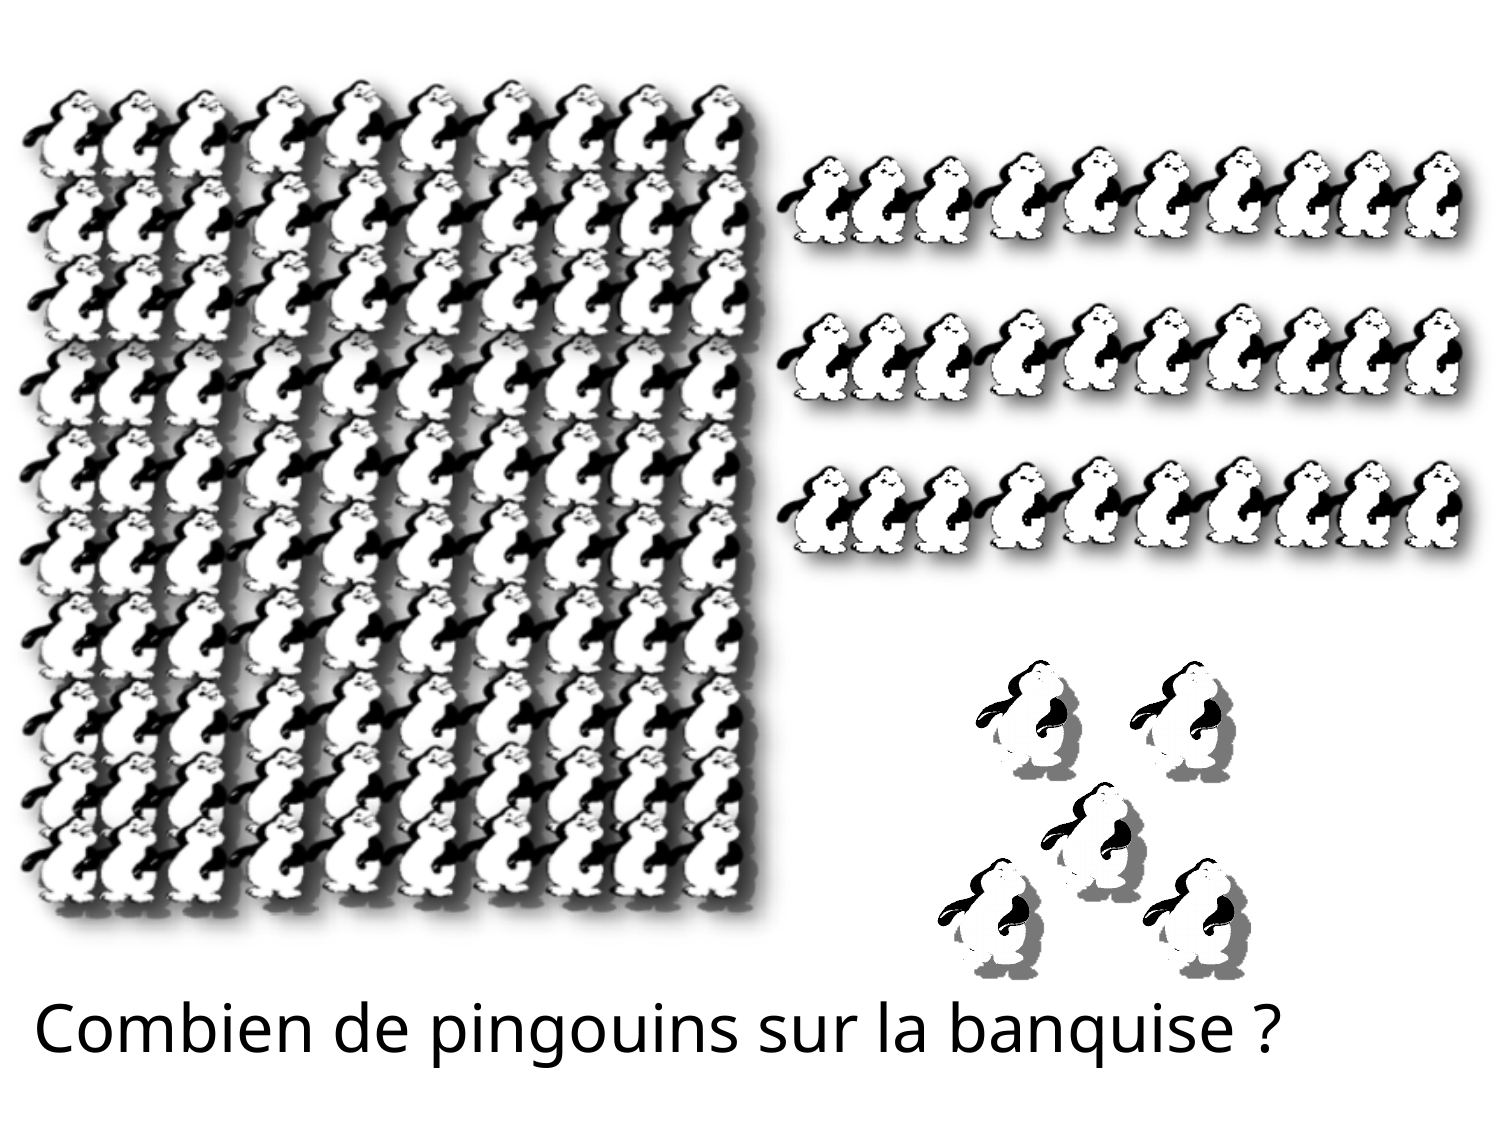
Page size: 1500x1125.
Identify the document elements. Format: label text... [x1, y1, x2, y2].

picture [975, 659, 1068, 767]
picture [1129, 660, 1222, 769]
text_box Combien de pingouins sur la banquise ? [18, 978, 1300, 1073]
picture [937, 857, 1030, 965]
picture [1142, 857, 1235, 965]
picture [1040, 781, 1132, 889]
picture [0, 61, 1500, 942]
